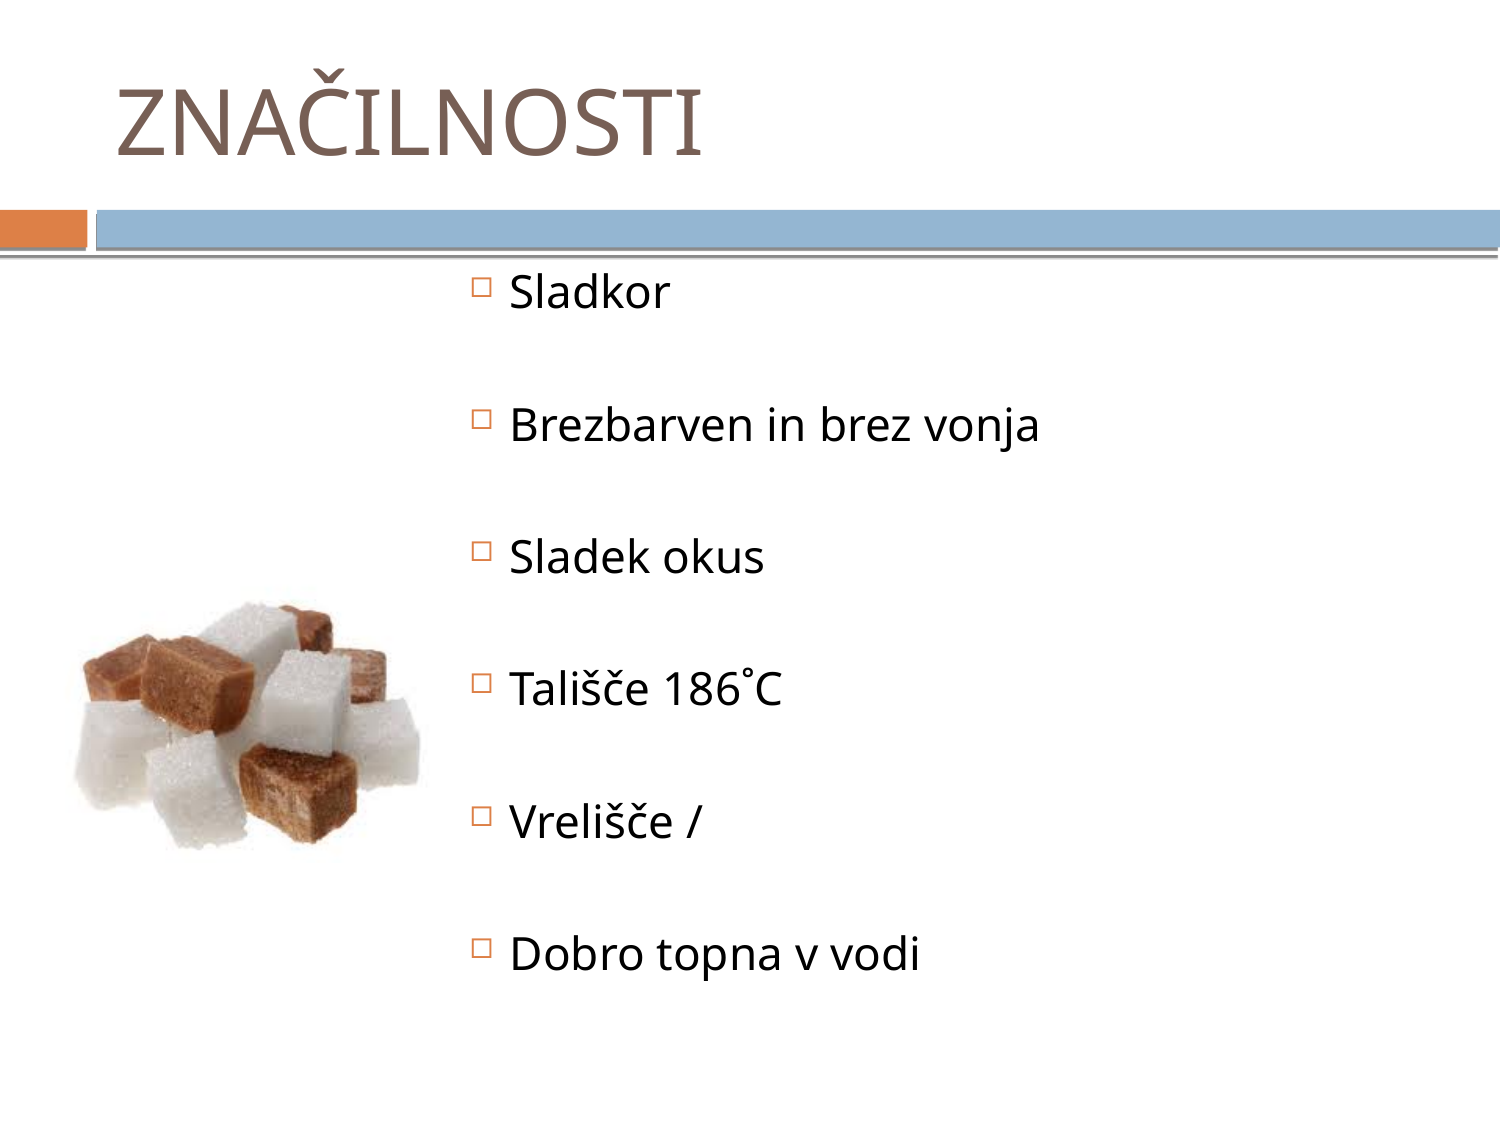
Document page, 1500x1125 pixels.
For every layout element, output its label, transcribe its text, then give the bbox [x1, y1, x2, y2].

list Sladkor Brezbarven in brez vonja Sladek okus Tališče 186˚C Vrelišče / Dobro topna v vodi [454, 255, 1500, 993]
picture [41, 562, 451, 863]
title ZNAČILNOSTI [100, 37, 1438, 200]
